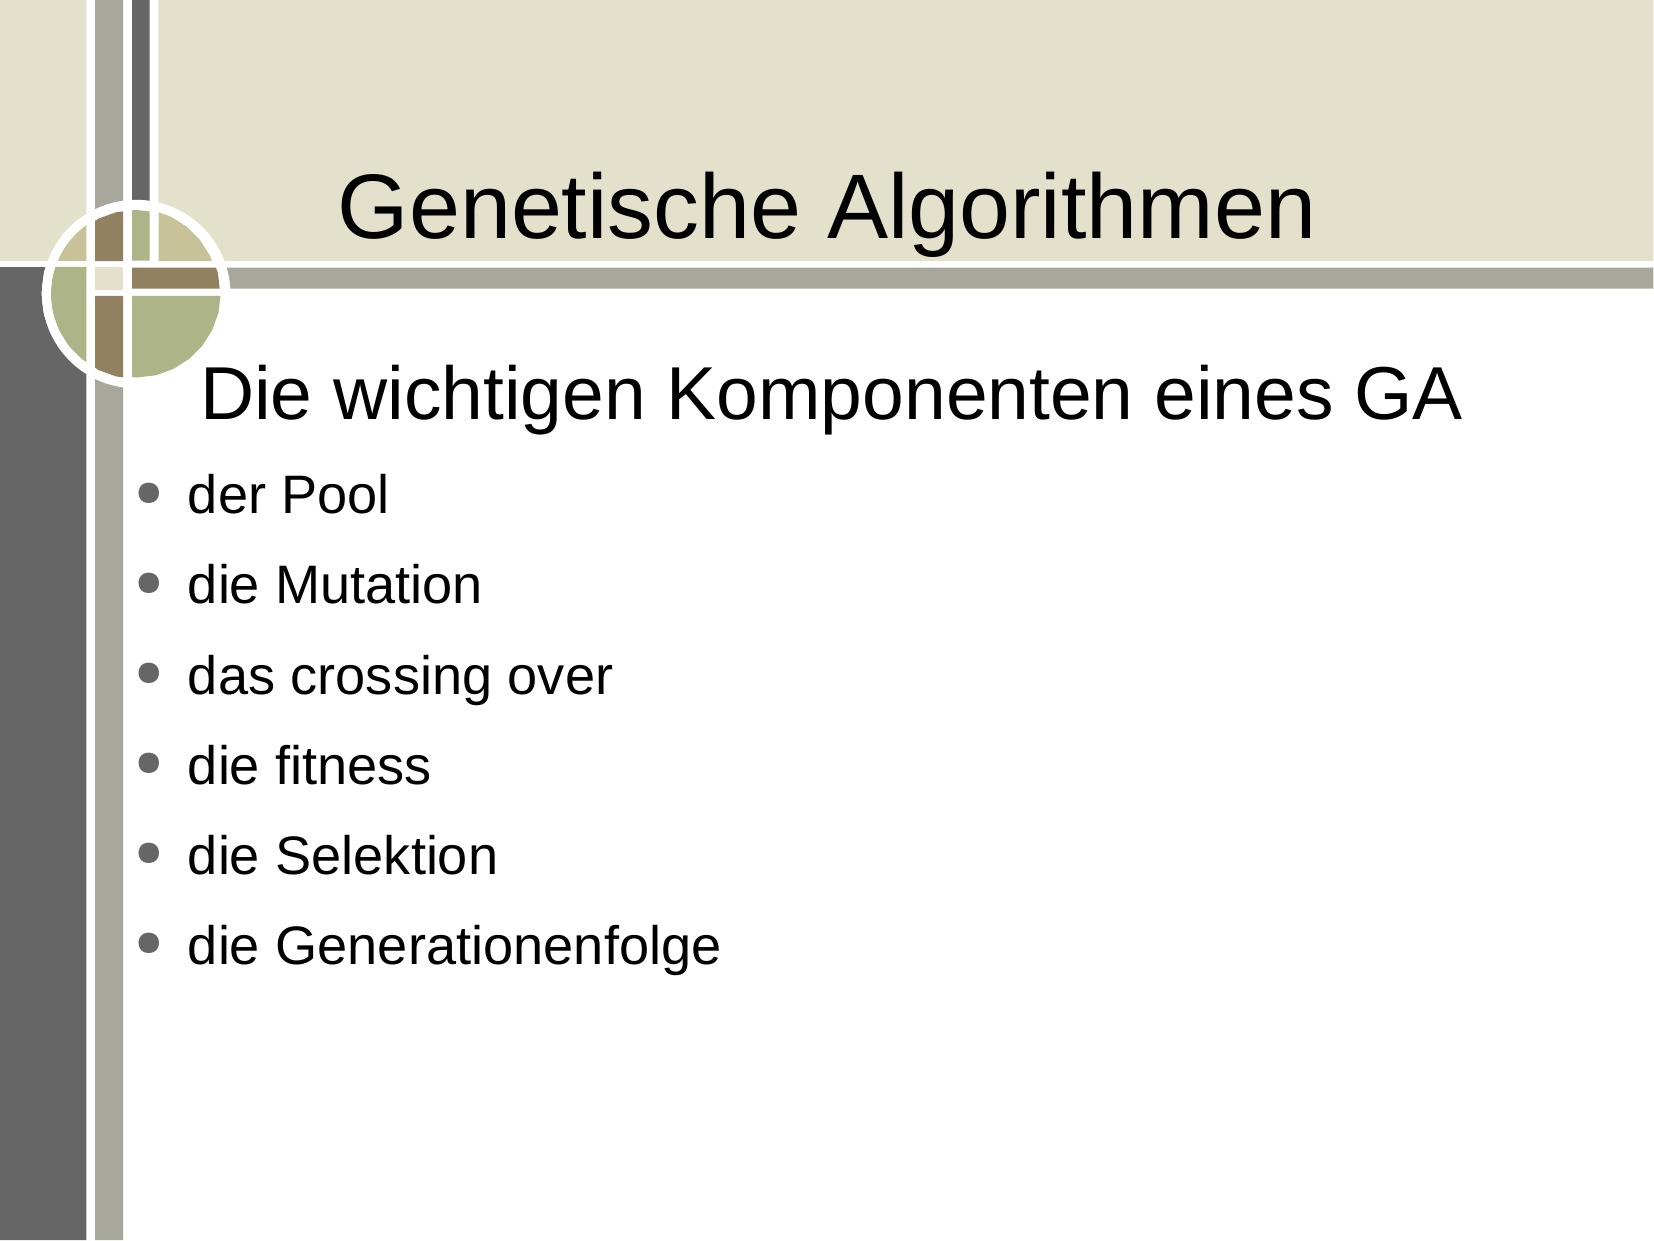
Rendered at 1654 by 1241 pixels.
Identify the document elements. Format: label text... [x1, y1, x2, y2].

list Die wichtigen Komponenten eines GA der Pool die Mutation das crossing over die fitness die Selektion die Generationenfolge [117, 351, 1530, 1133]
title Genetische Algorithmen [121, 102, 1534, 311]
